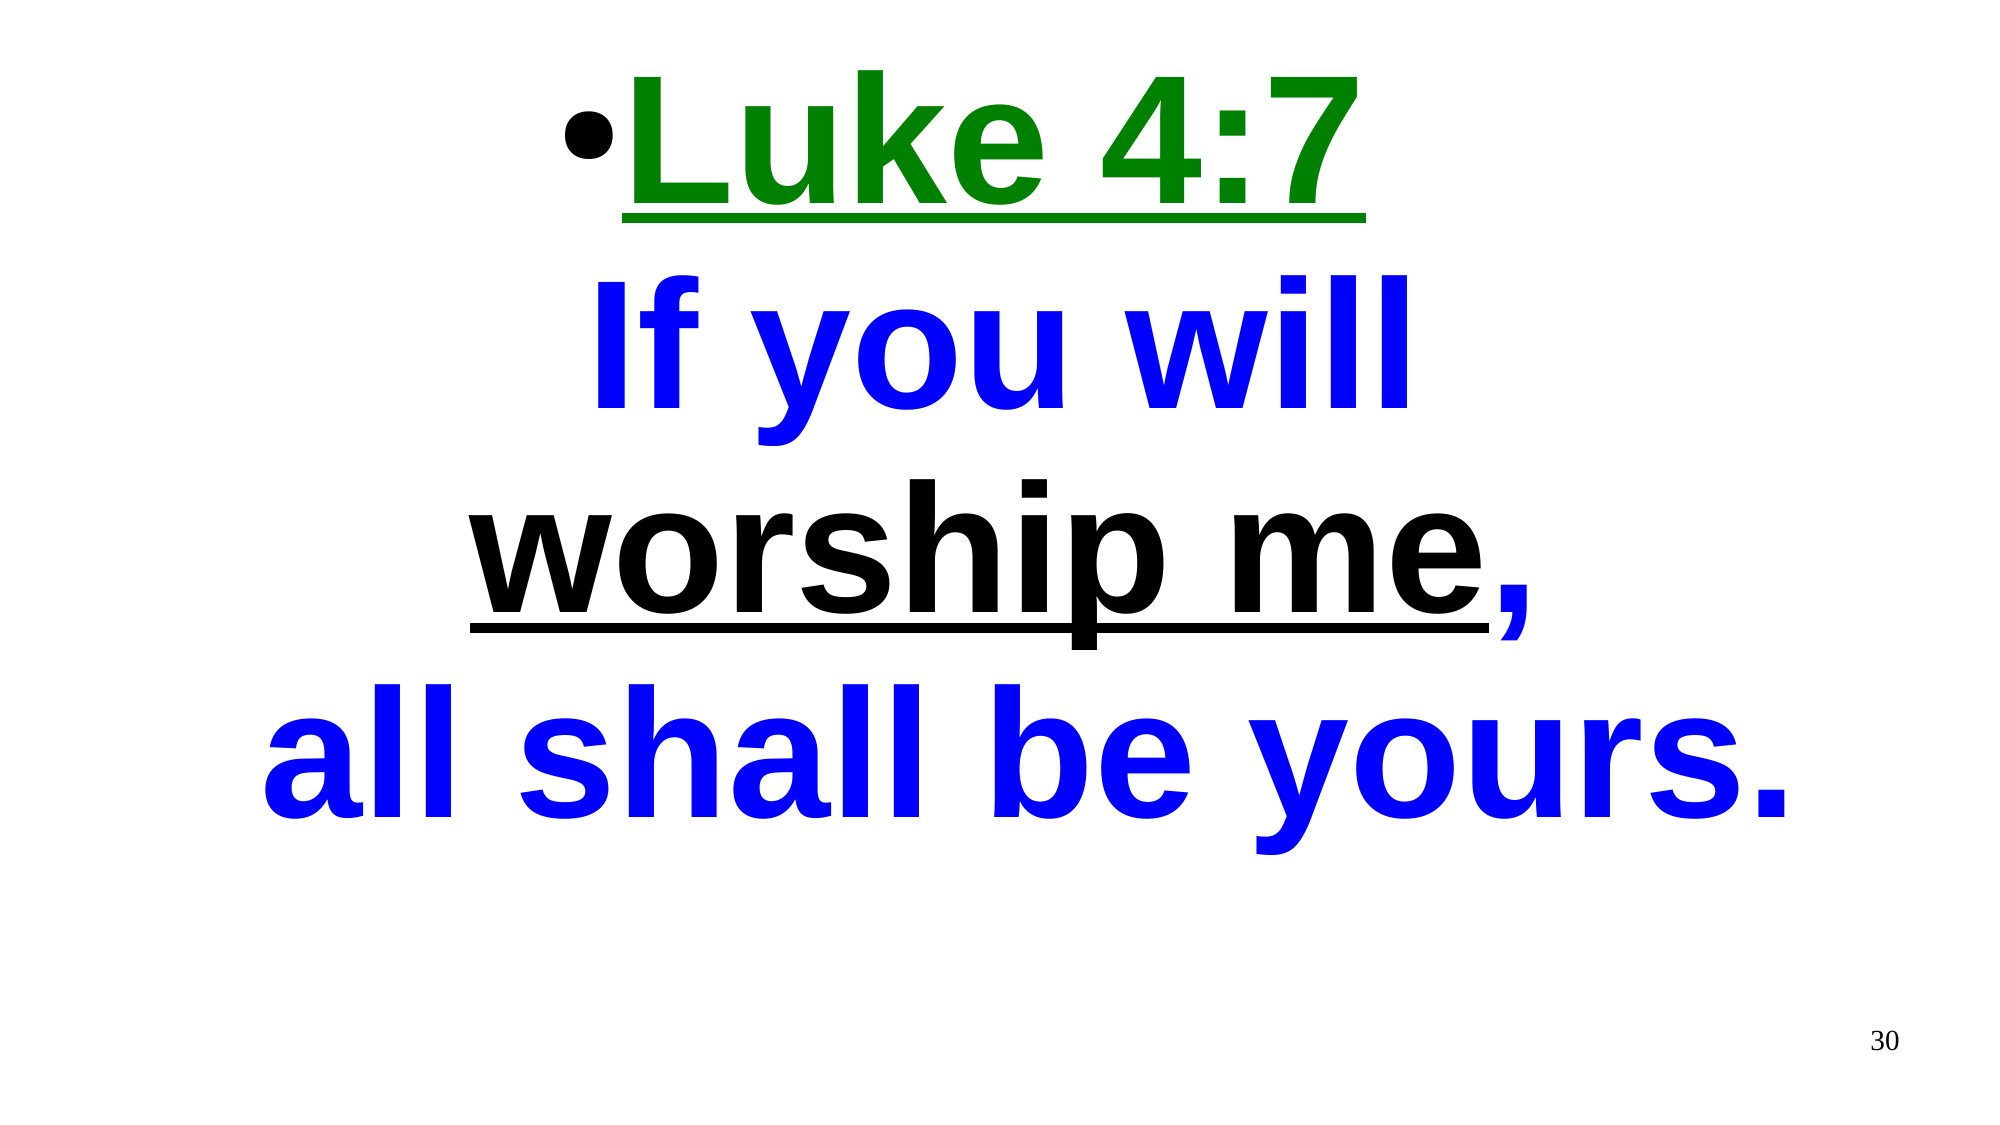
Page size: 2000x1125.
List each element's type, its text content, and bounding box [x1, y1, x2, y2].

list Luke 4:7 If you will worship me, all shall be yours. [37, 37, 1988, 1088]
